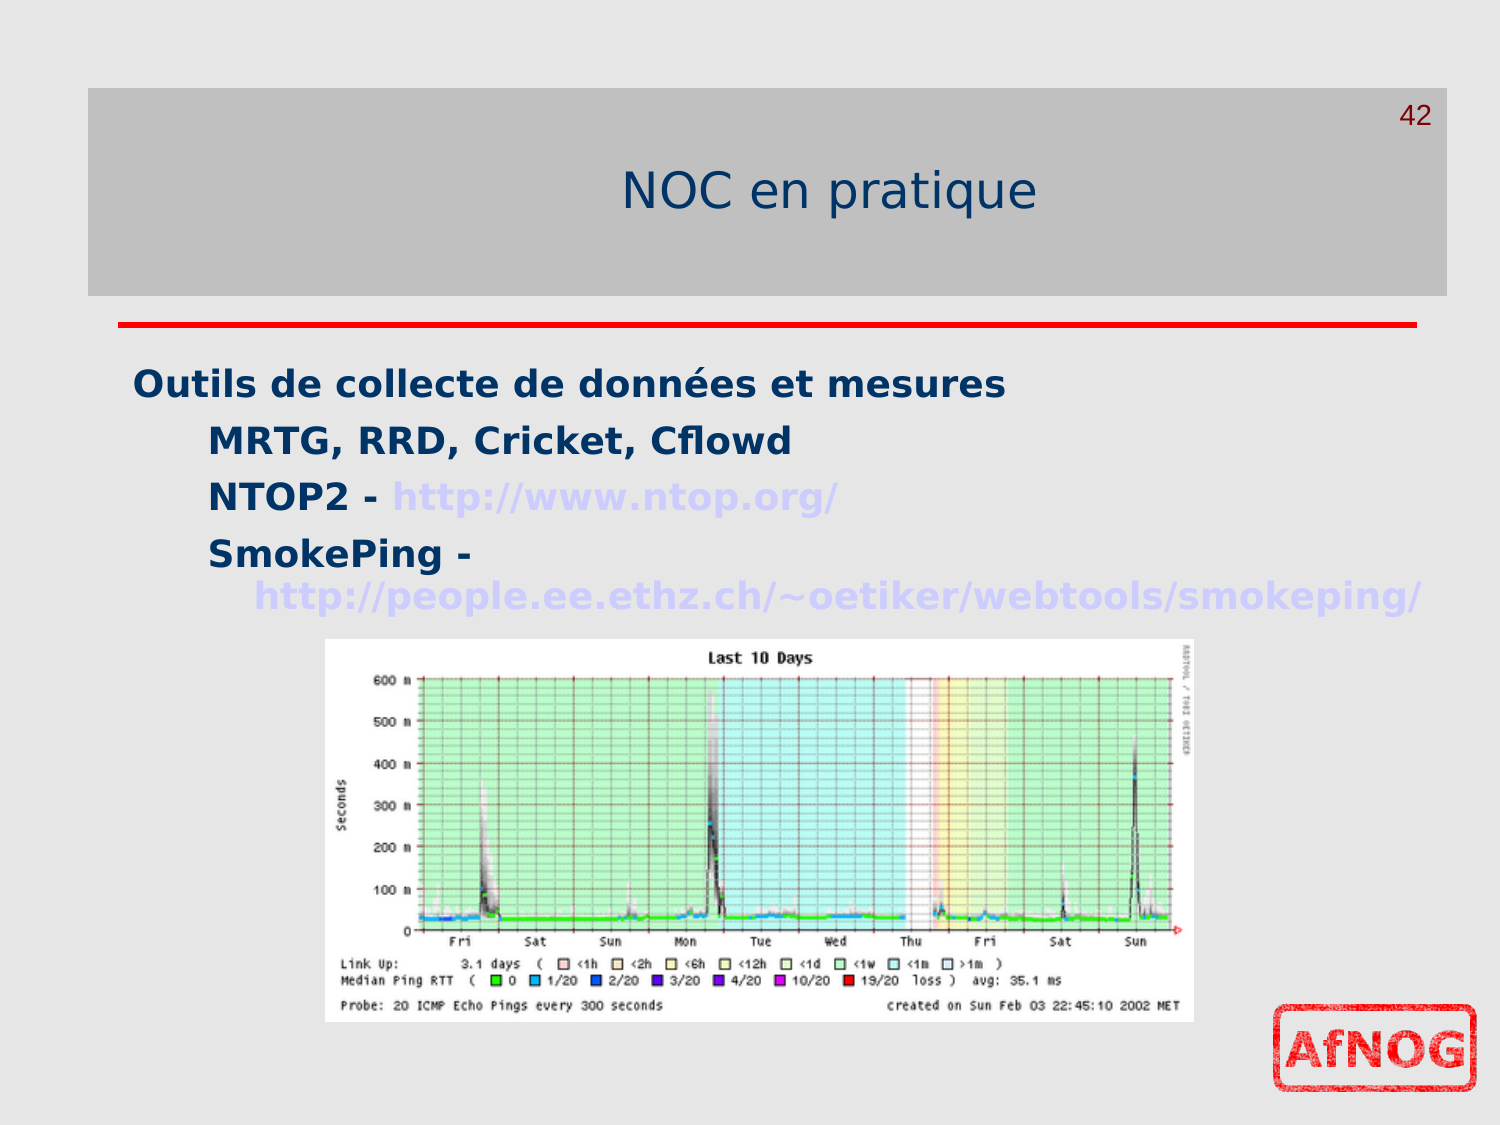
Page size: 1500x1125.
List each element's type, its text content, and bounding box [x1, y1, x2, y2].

title NOC en pratique [225, 99, 1436, 288]
picture [1273, 1003, 1477, 1092]
list Outils de collecte de données et mesures MRTG, RRD, Cricket, Cflowd NTOP2 - http://www.ntop.org/ SmokePing - http://people.ee.ethz.ch/~oetiker/webtools/smokeping/ [132, 363, 1439, 1037]
picture [325, 639, 1194, 1022]
